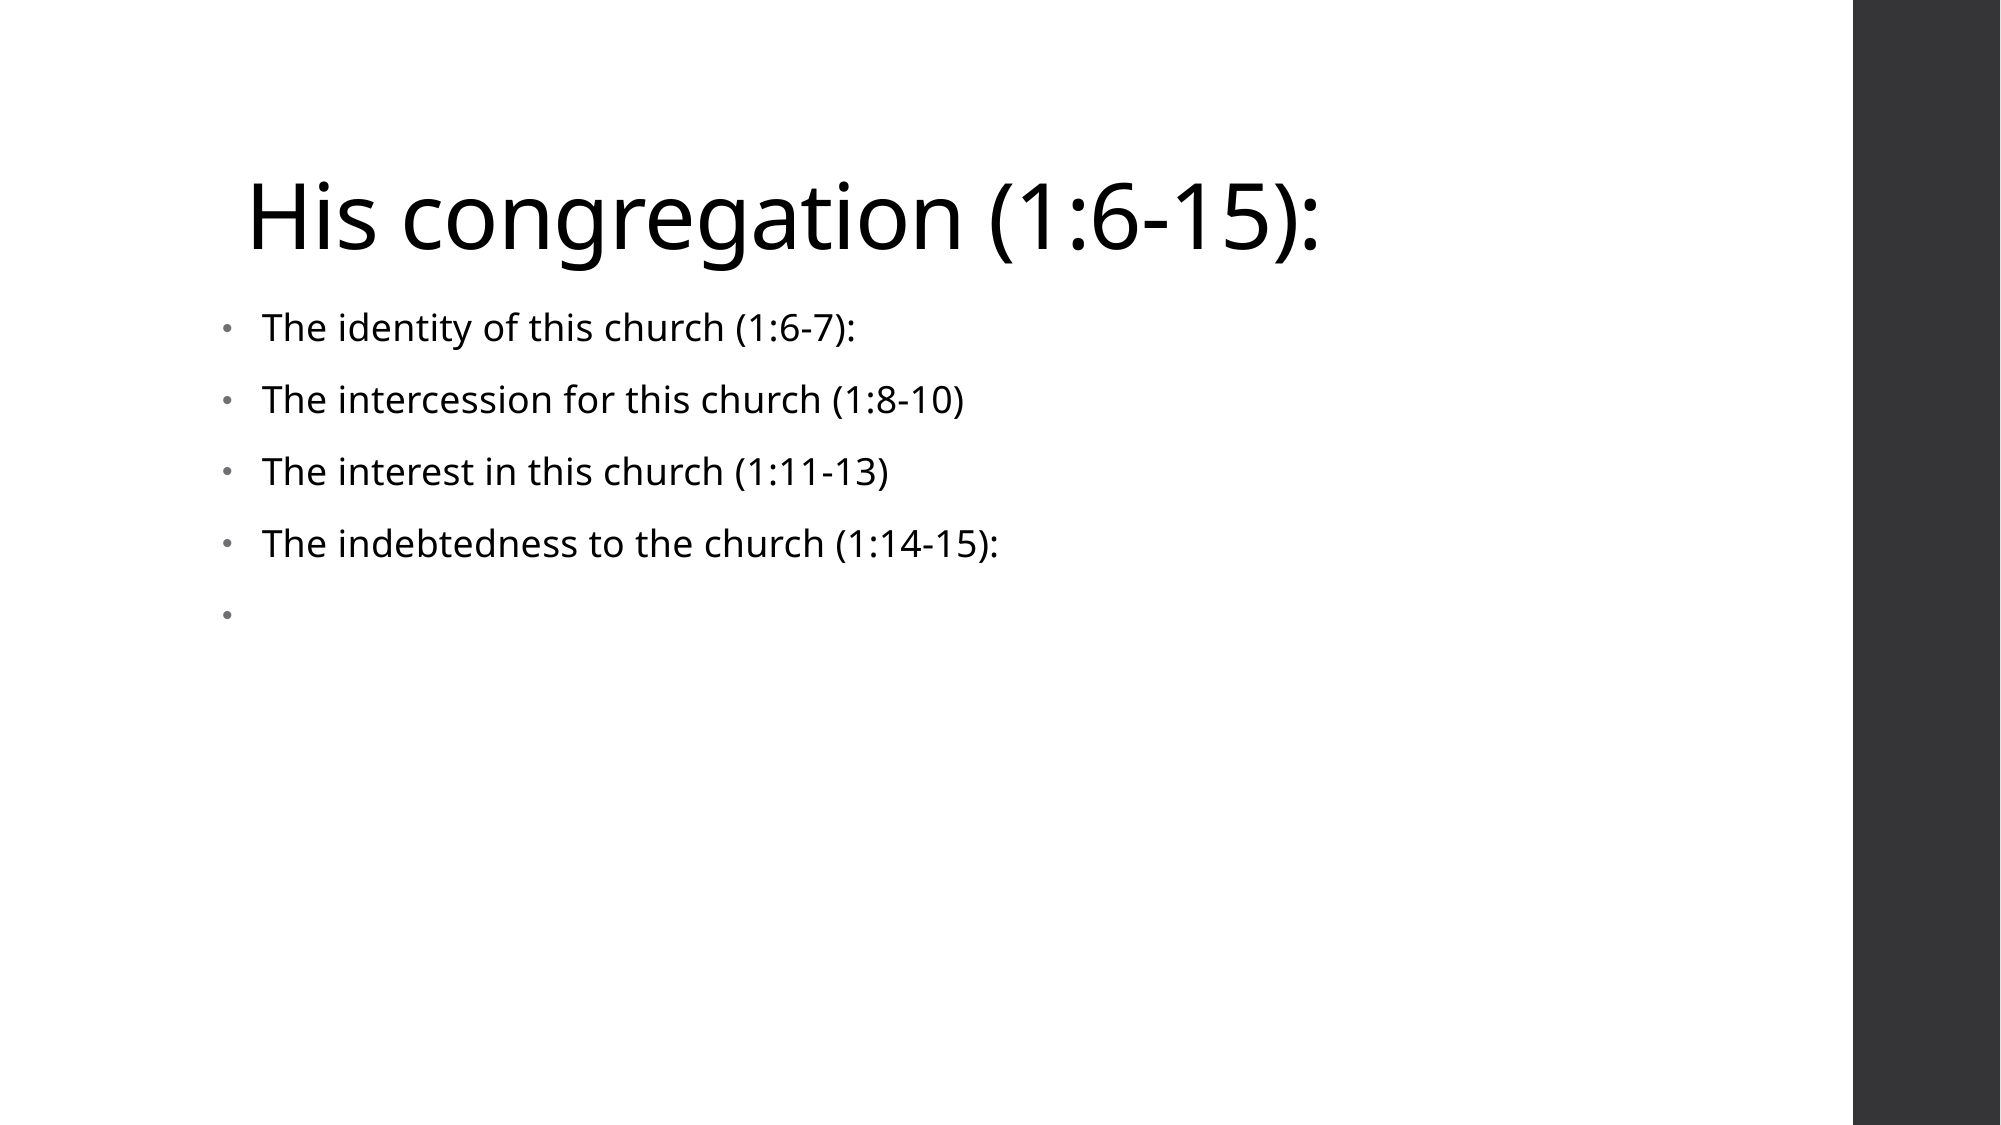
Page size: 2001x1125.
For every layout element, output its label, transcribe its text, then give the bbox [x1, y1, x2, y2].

list The identity of this church (1:6-7): The intercession for this church (1:8-10) The interest in this church (1:11-13) The indebtedness to the church (1:14-15): [206, 299, 1617, 1014]
title His congregation (1:6-15): [206, 60, 1797, 278]
